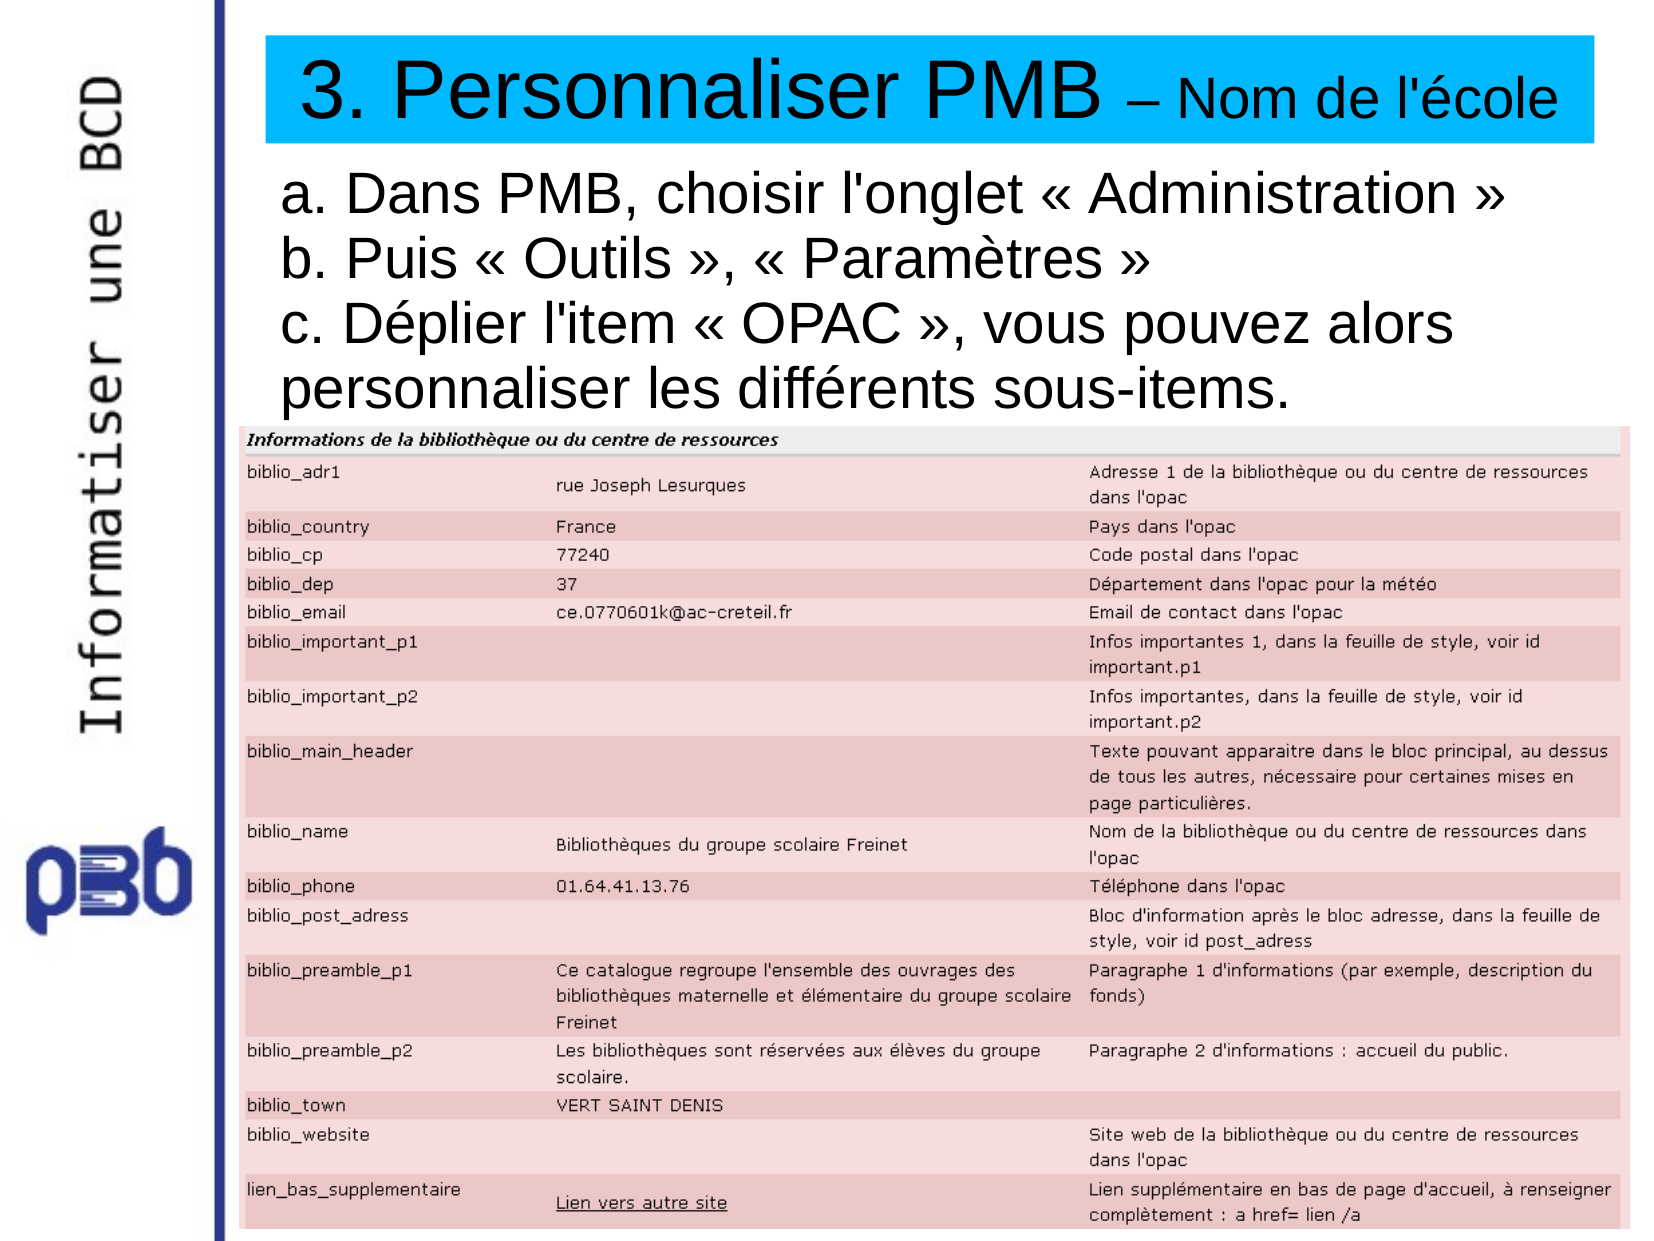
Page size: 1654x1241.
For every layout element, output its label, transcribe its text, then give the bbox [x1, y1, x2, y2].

text_box 3. Personnaliser PMB – Nom de l'école [265, 35, 1595, 144]
picture [0, 0, 1654, 1241]
text_box a. Dans PMB, choisir l'onglet « Administration » b. Puis « Outils », « Paramètres » c. Déplier l'item « OPAC », vous pouvez alors personnaliser les différents sous-items. [265, 153, 1595, 426]
